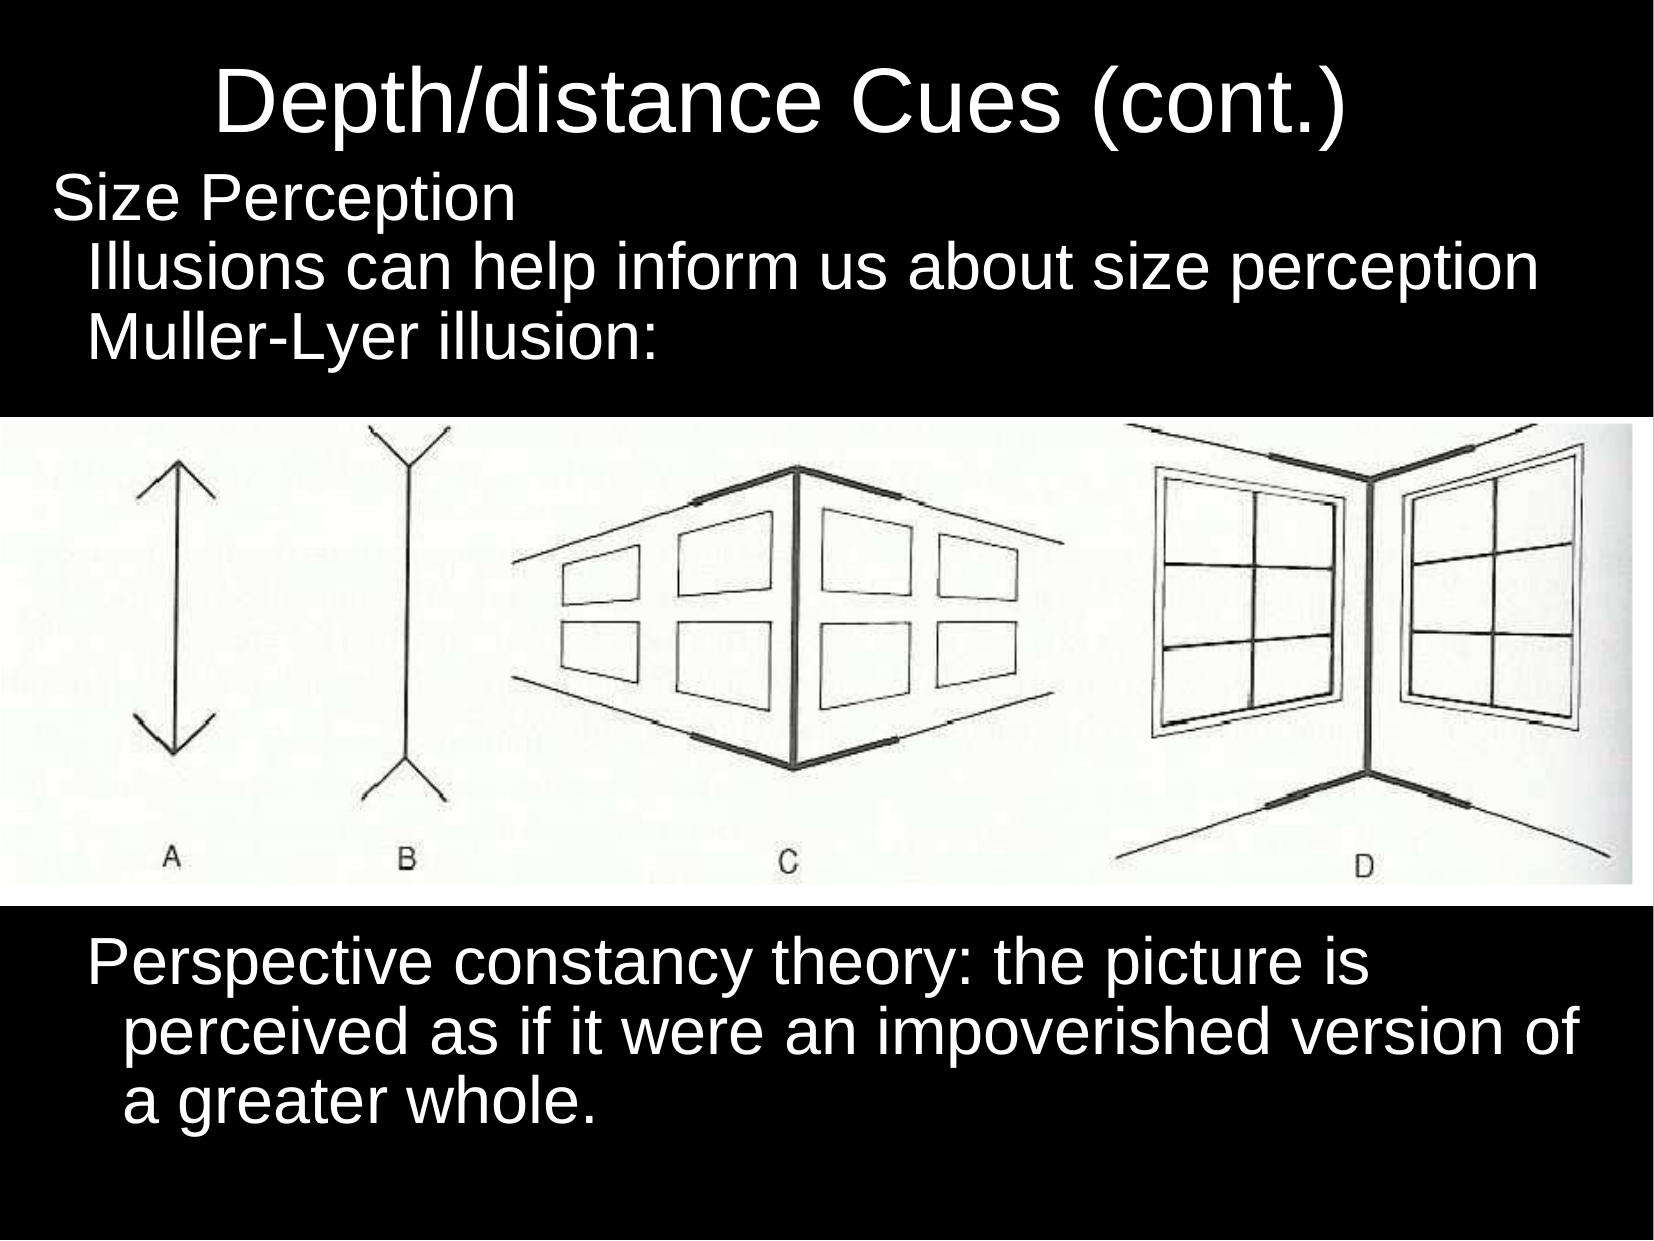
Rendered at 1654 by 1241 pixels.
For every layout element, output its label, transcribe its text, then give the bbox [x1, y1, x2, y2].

text_box Size Perception Illusions can help inform us about size perception Muller-Lyer illusion: Perspective constancy theory: the picture is perceived as if it were an impoverished version of a greater whole. [36, 906, 1623, 1151]
text_box Size Perception Illusions can help inform us about size perception Muller-Lyer illusion: Perspective constancy theory: the picture is perceived as if it were an impoverished version of a greater whole. [36, 157, 1623, 417]
picture [0, 417, 1654, 906]
title Depth/distance Cues (cont.) [37, 0, 1526, 157]
